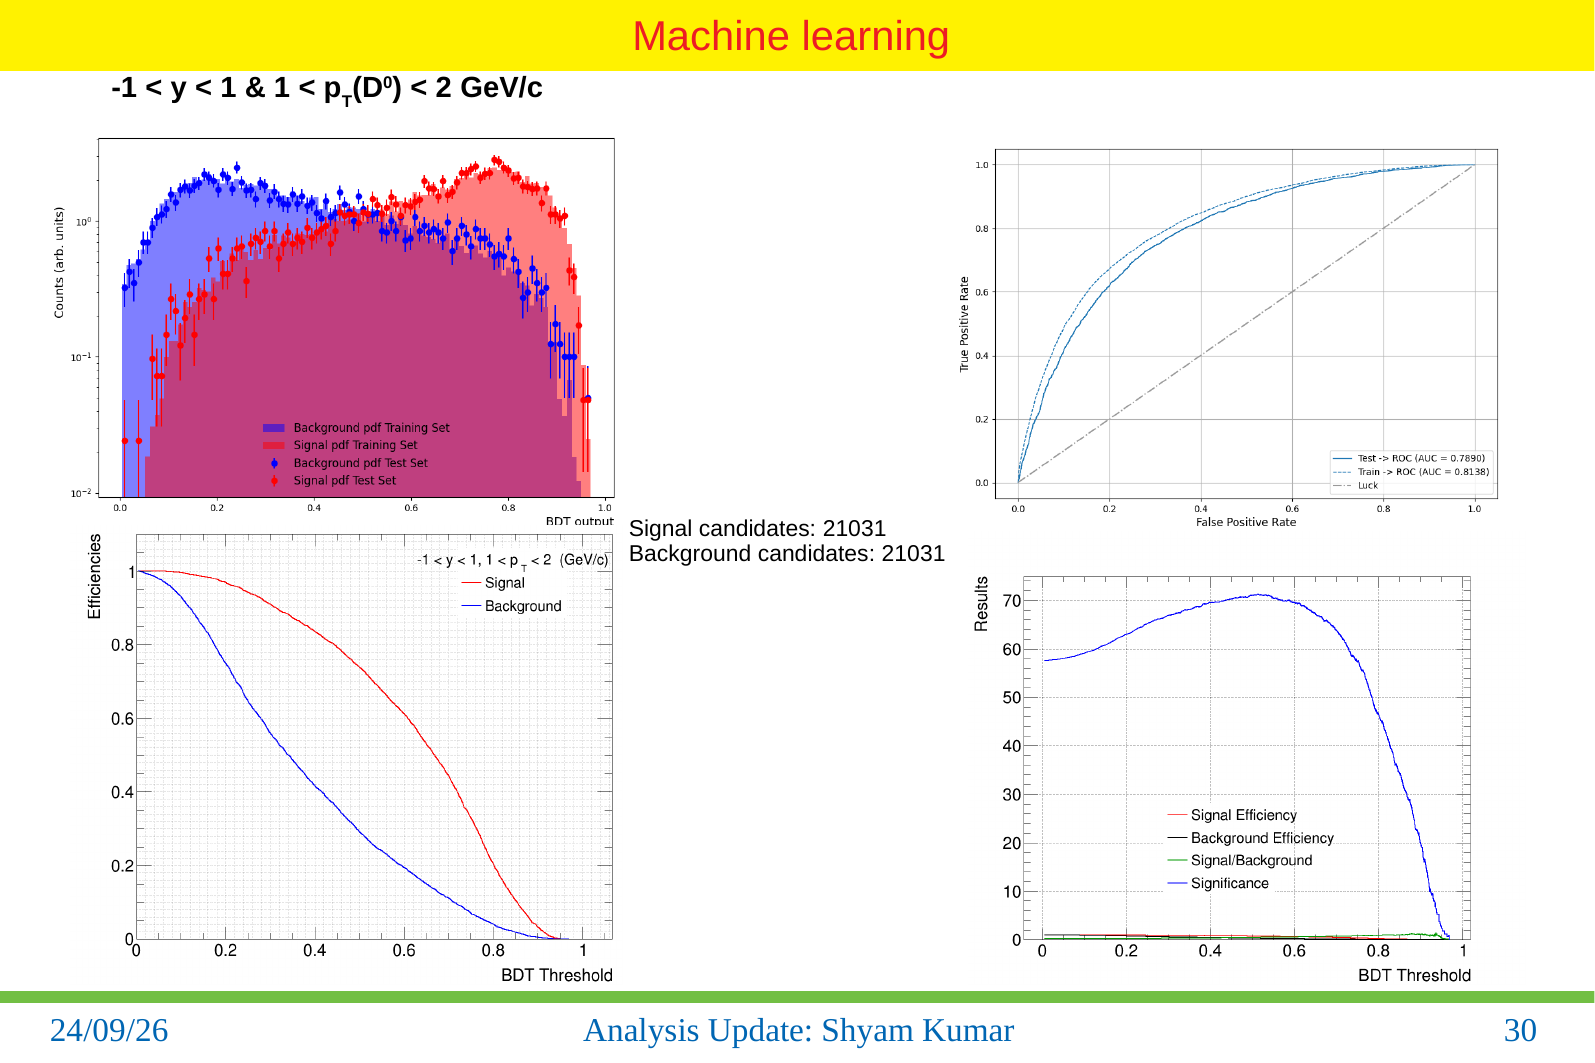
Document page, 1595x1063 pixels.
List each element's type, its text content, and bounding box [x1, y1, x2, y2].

text_box -1 < y < 1 & 1 < pT(D0) < 2 GeV/c [96, 64, 567, 130]
title Machine learning [0, 0, 1595, 71]
picture [15, 82, 680, 985]
picture [914, 94, 1562, 985]
text_box Signal candidates: 21031 Background candidates: 21031 [614, 508, 1075, 574]
